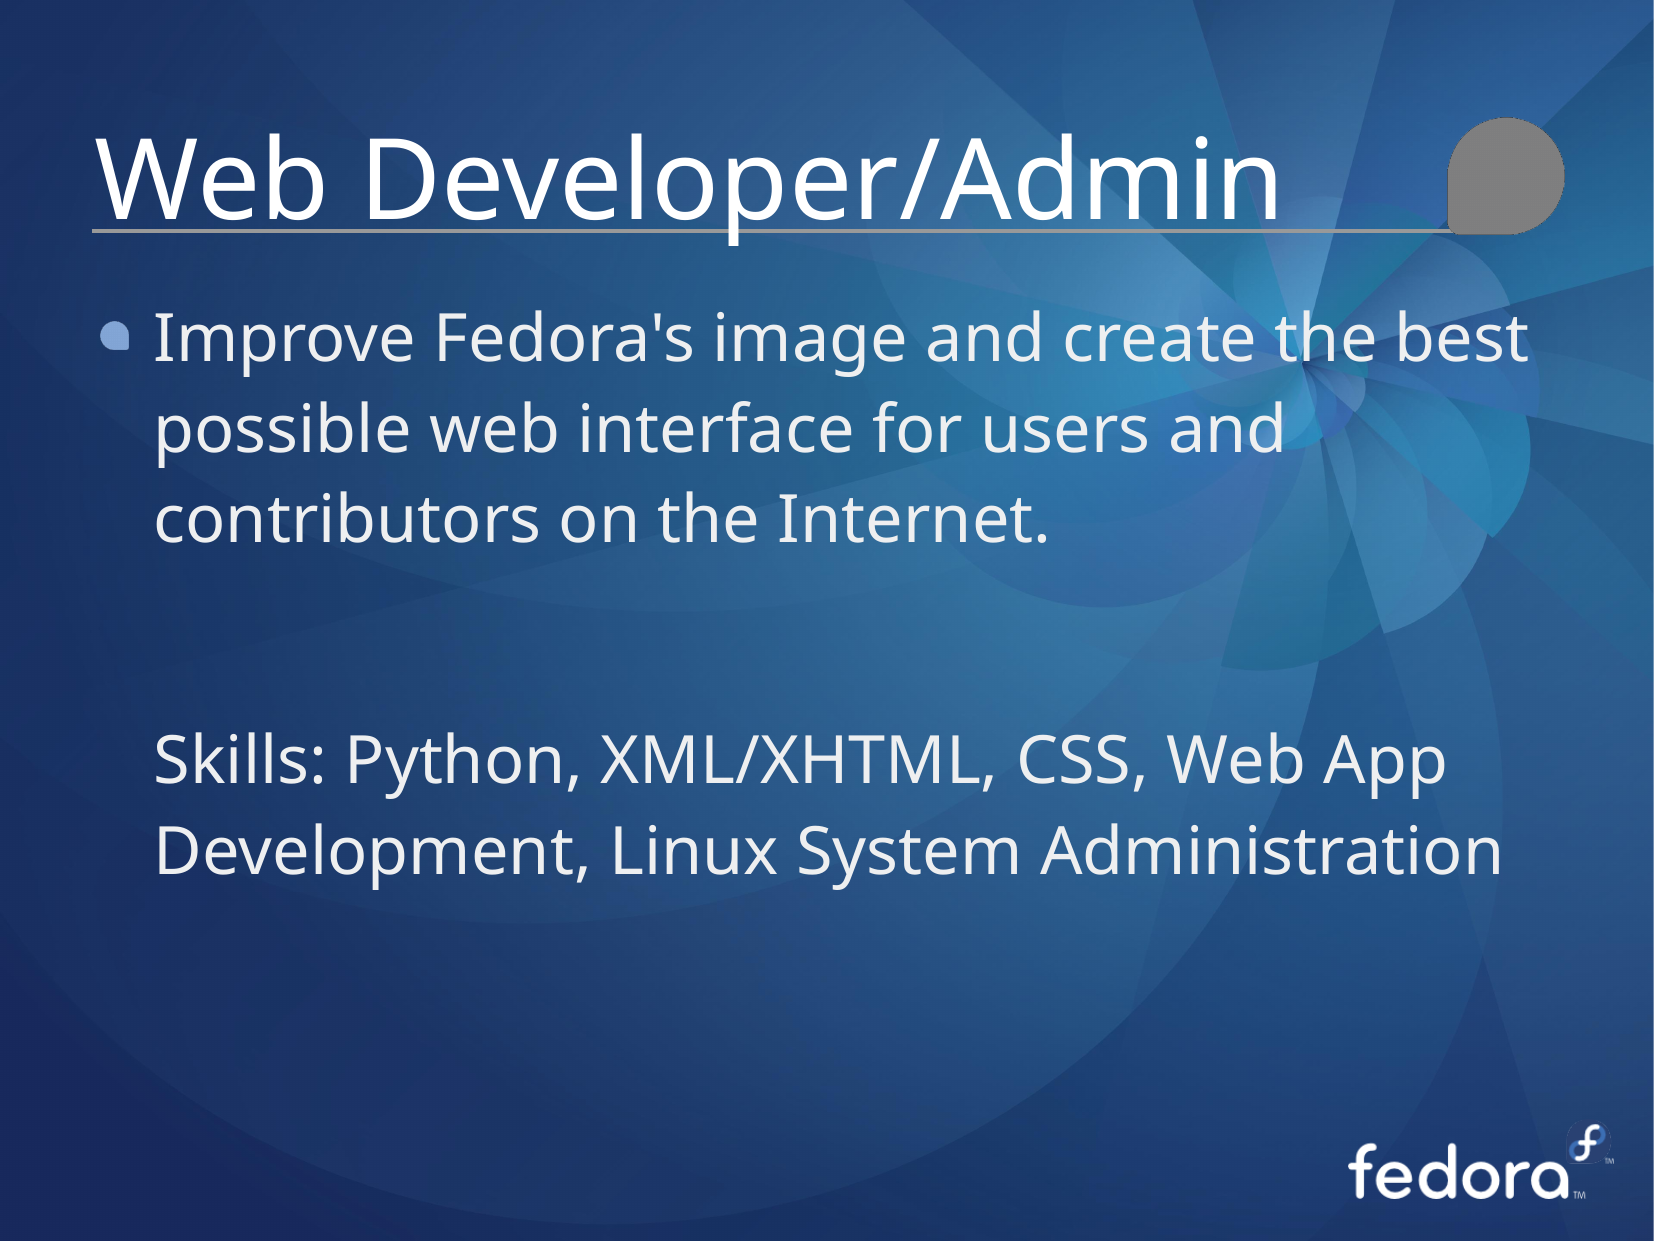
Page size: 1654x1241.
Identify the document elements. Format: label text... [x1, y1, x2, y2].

picture [0, 0, 1654, 1241]
title Web Developer/Admin [94, 100, 1426, 251]
list Improve Fedora's image and create the best possible web interface for users and contributors on the Internet. Skills: Python, XML/XHTML, CSS, Web App Development, Linux System Administration [82, 290, 1571, 1094]
